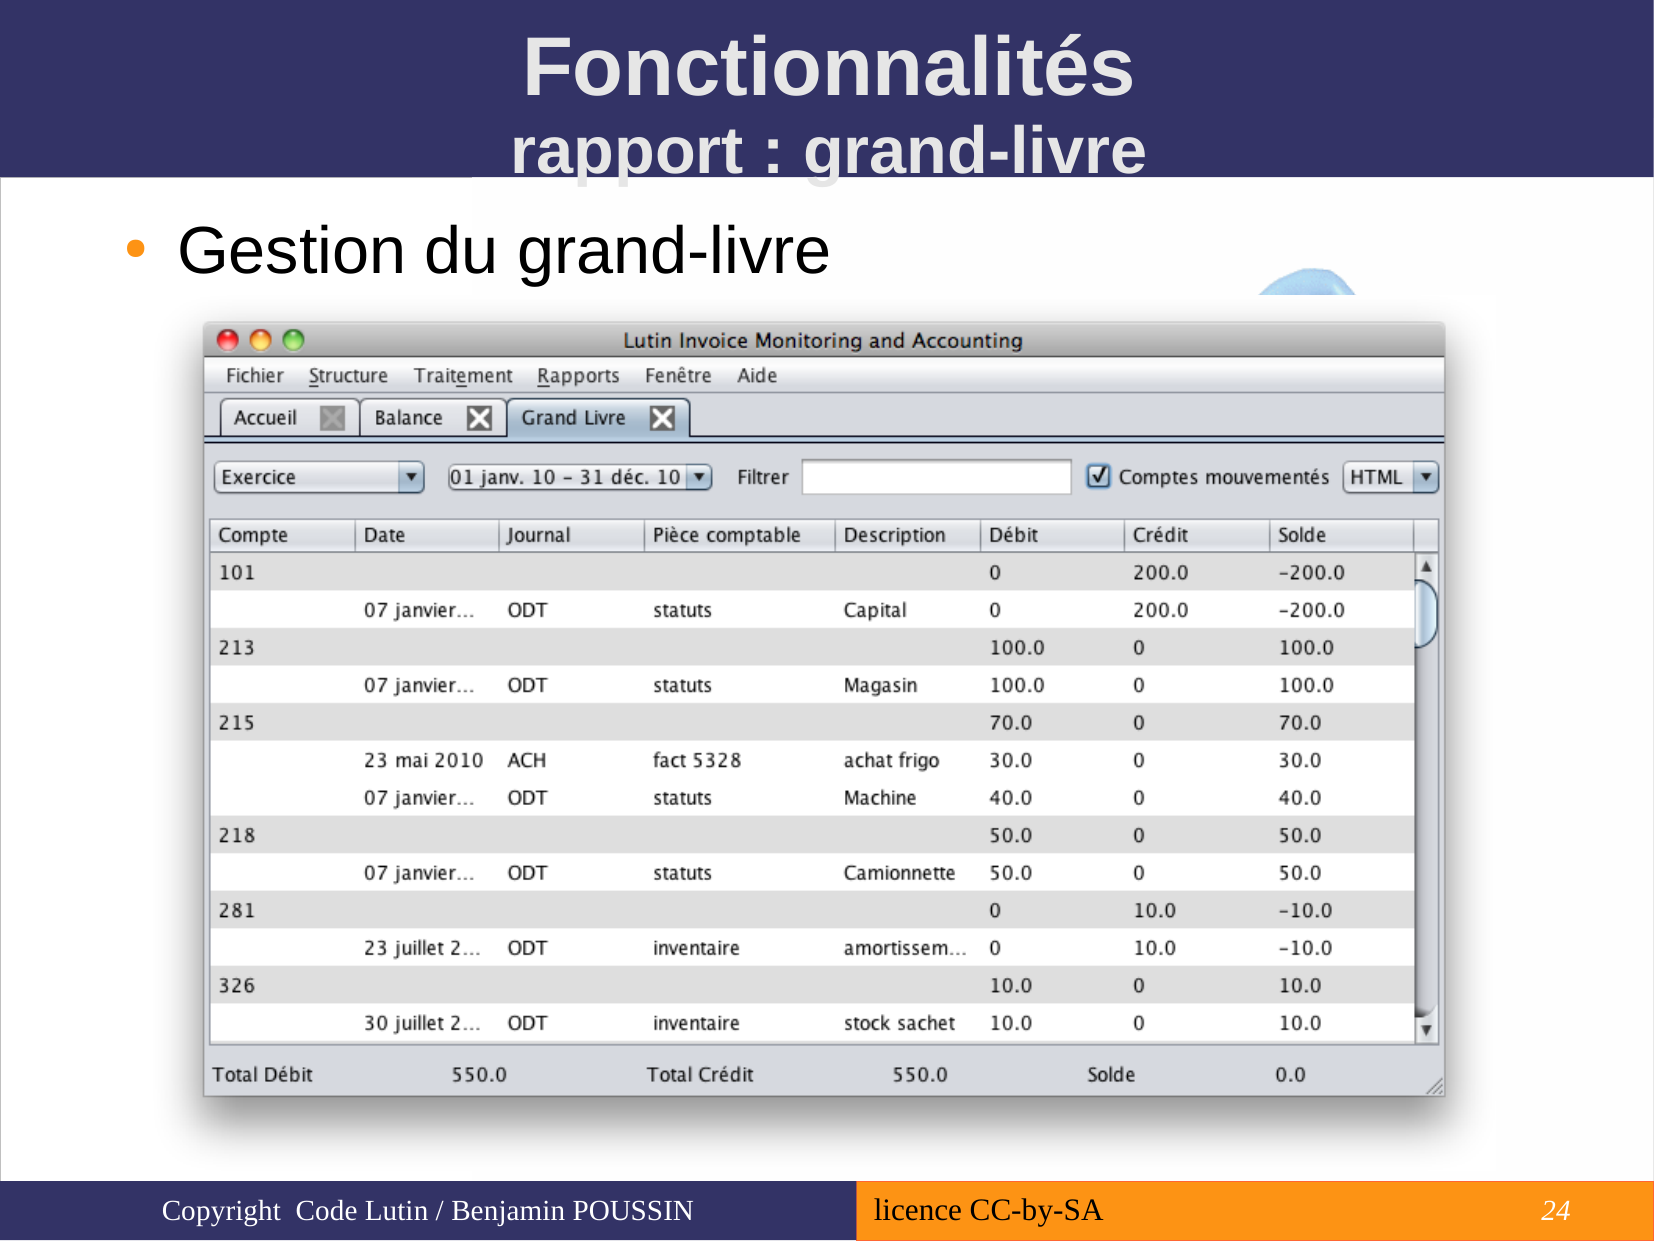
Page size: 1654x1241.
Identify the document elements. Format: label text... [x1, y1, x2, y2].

list Gestion du grand-livre [88, 212, 1595, 367]
title Fonctionnalités rapport : grand-livre [123, 0, 1536, 208]
picture [153, 178, 1654, 1181]
